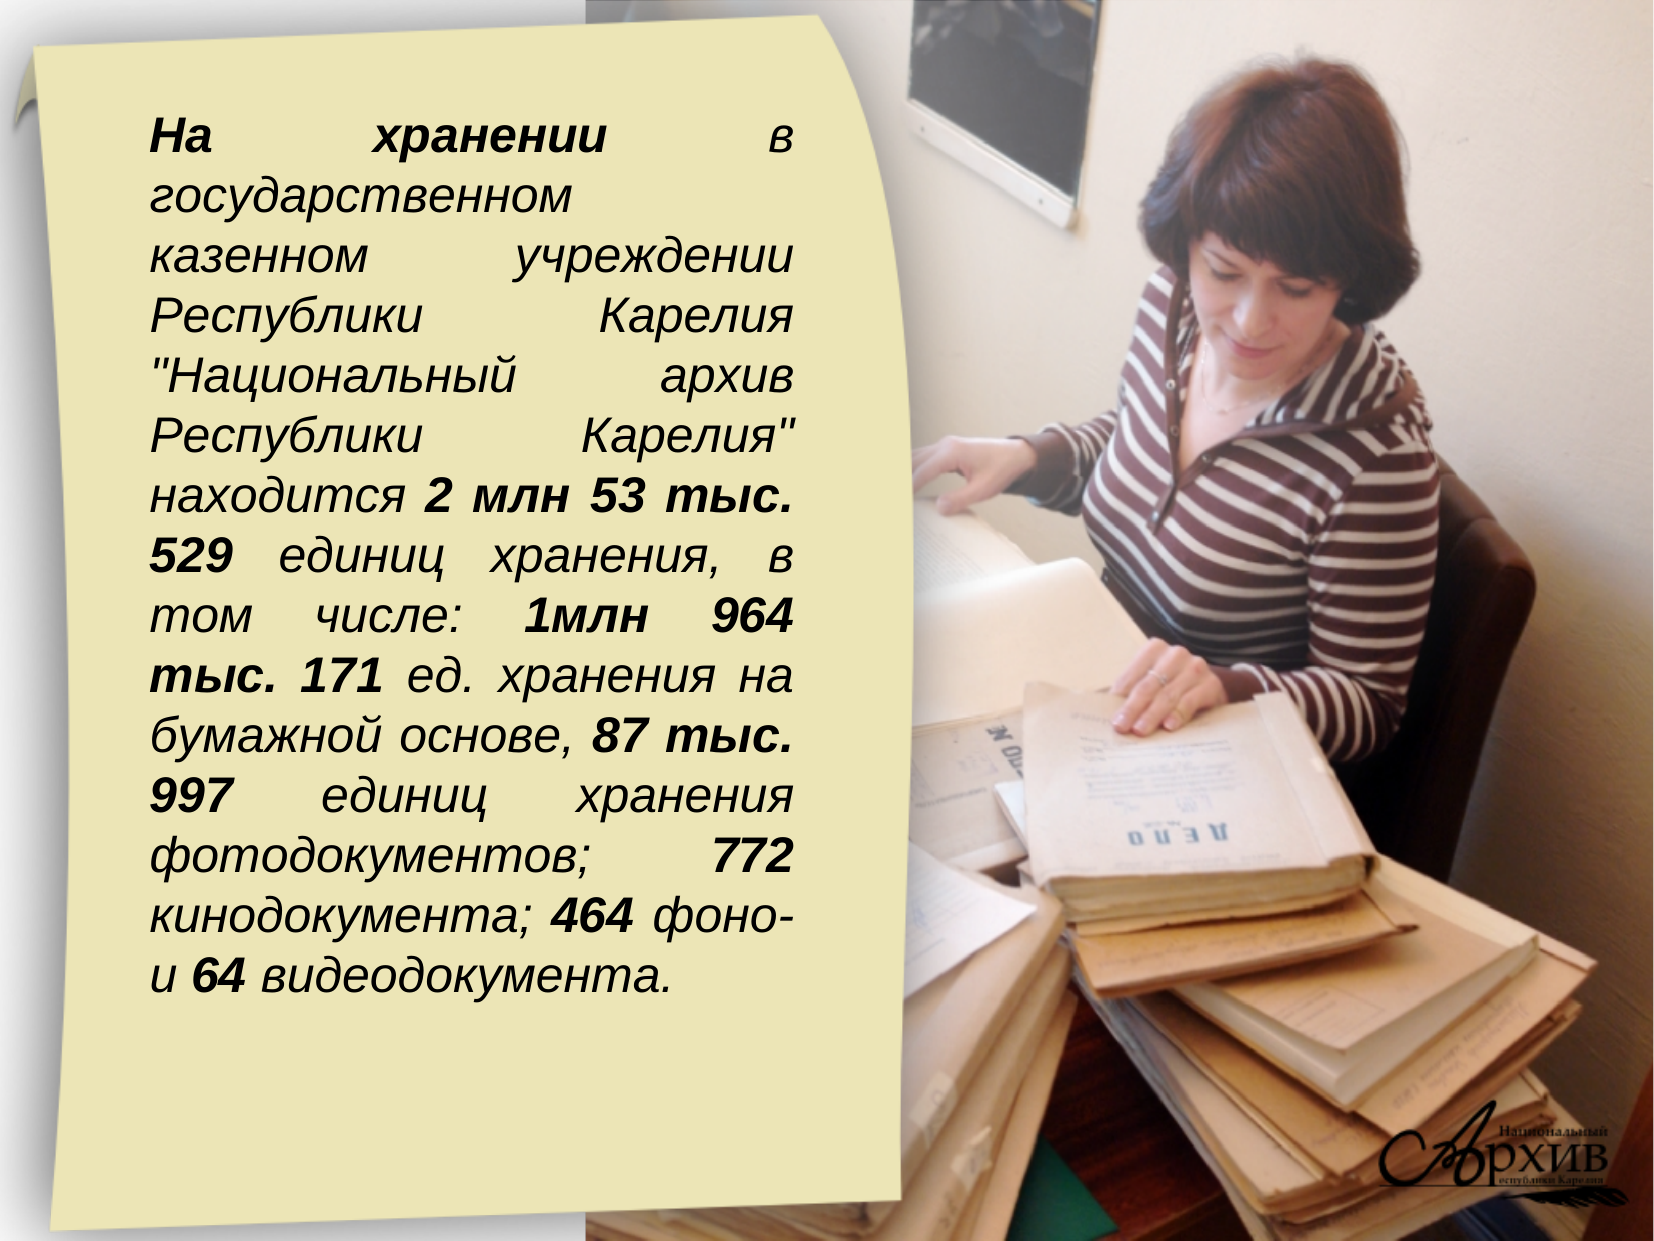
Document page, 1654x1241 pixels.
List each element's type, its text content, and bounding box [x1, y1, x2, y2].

text_box На хранении в государственном казенном учреждении Республики Карелия "Национальный архив Республики Карелия" находится 2 млн 53 тыс. 529 единиц хранения, в том числе: 1млн 964 тыс. 171 ед. хранения на бумажной основе, 87 тыс. 997 единиц хранения фотодокументов; 772 кинодокумента; 464 фоно- и 64 видеодокумента. [134, 95, 810, 1152]
picture [0, 0, 1654, 1241]
